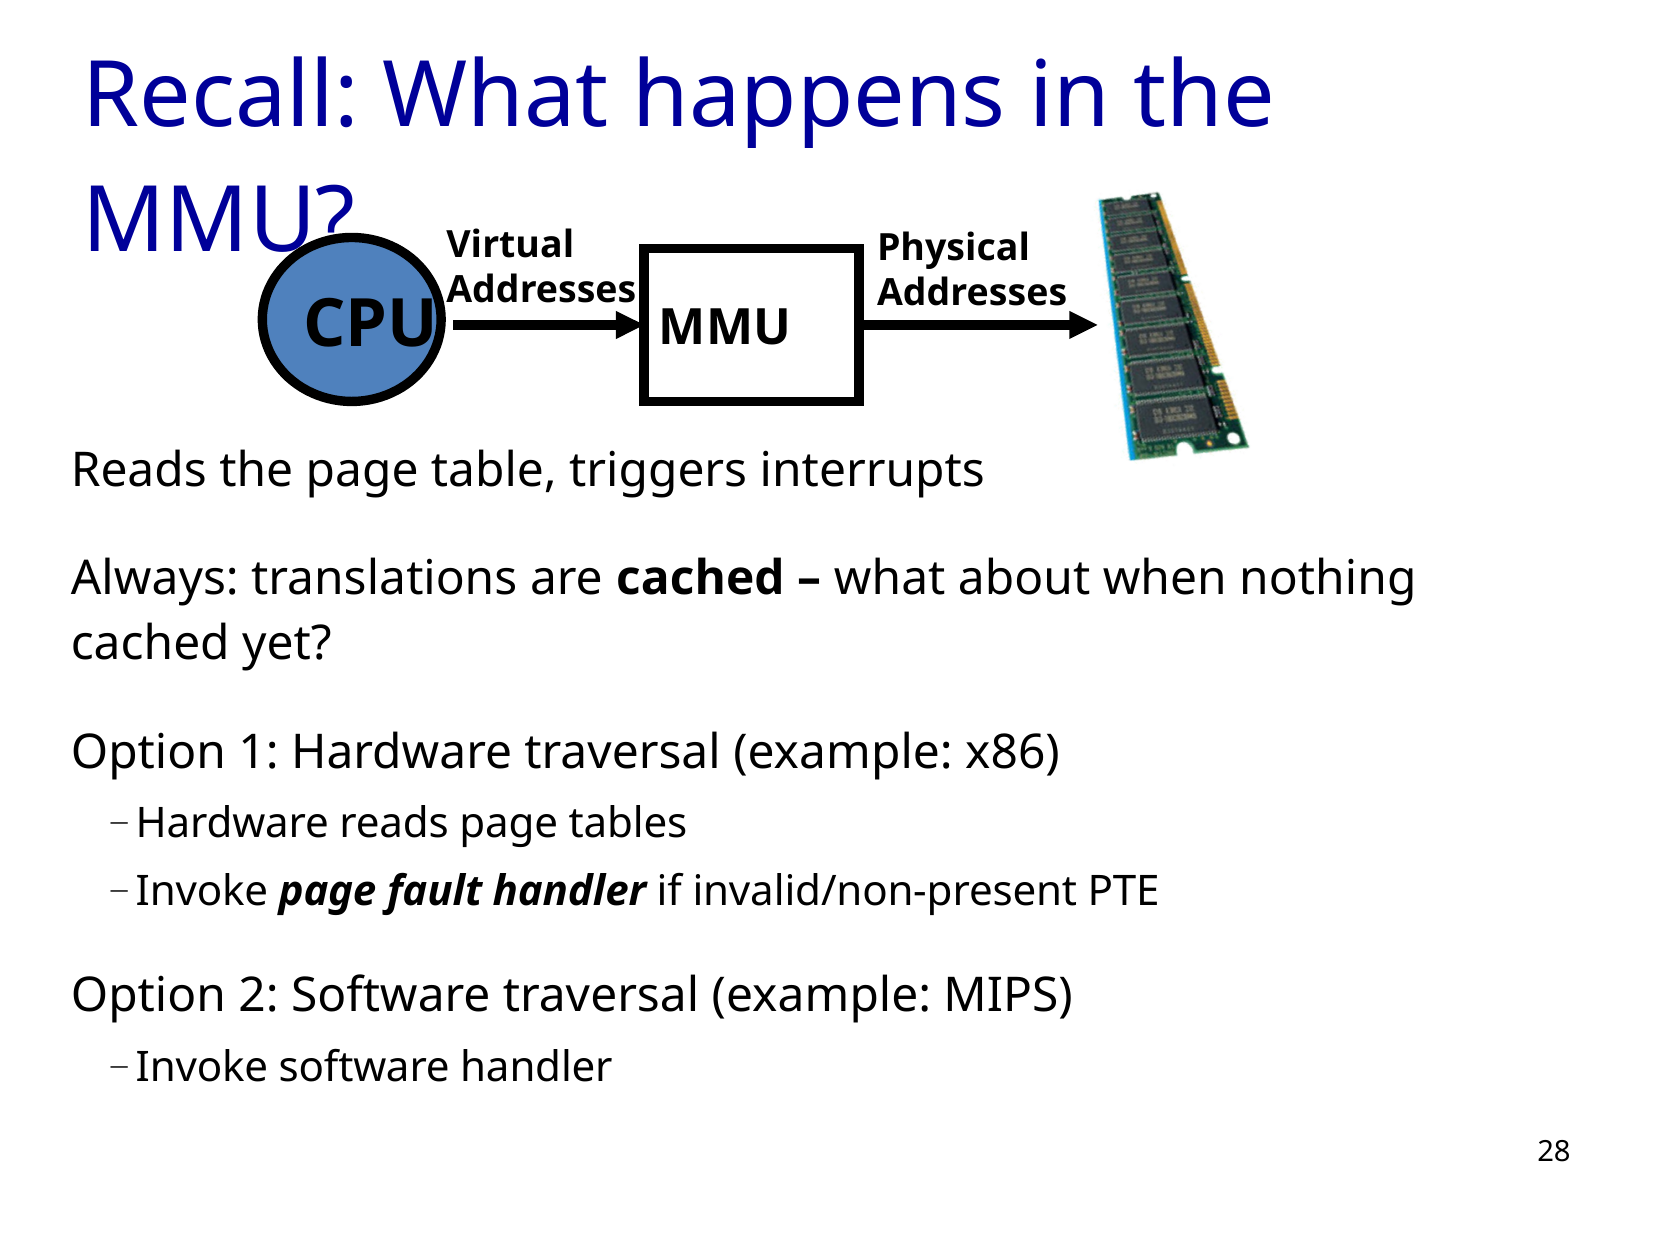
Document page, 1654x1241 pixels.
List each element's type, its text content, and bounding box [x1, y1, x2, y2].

list Reads the page table, triggers interrupts Always: translations are cached – what about when nothing cached yet? Option 1: Hardware traversal (example: x86) Hardware reads page tables Invoke page fault handler if invalid/non-present PTE Option 2: Software traversal (example: MIPS) Invoke software handler [45, 435, 1556, 1096]
text_box Virtual Addresses [431, 212, 648, 318]
text_box CPU [262, 237, 442, 402]
title Recall: What happens in the MMU? [82, 49, 1571, 257]
picture [988, 161, 1351, 511]
text_box MMU [644, 248, 859, 402]
text_box Physical Addresses [862, 215, 1090, 321]
